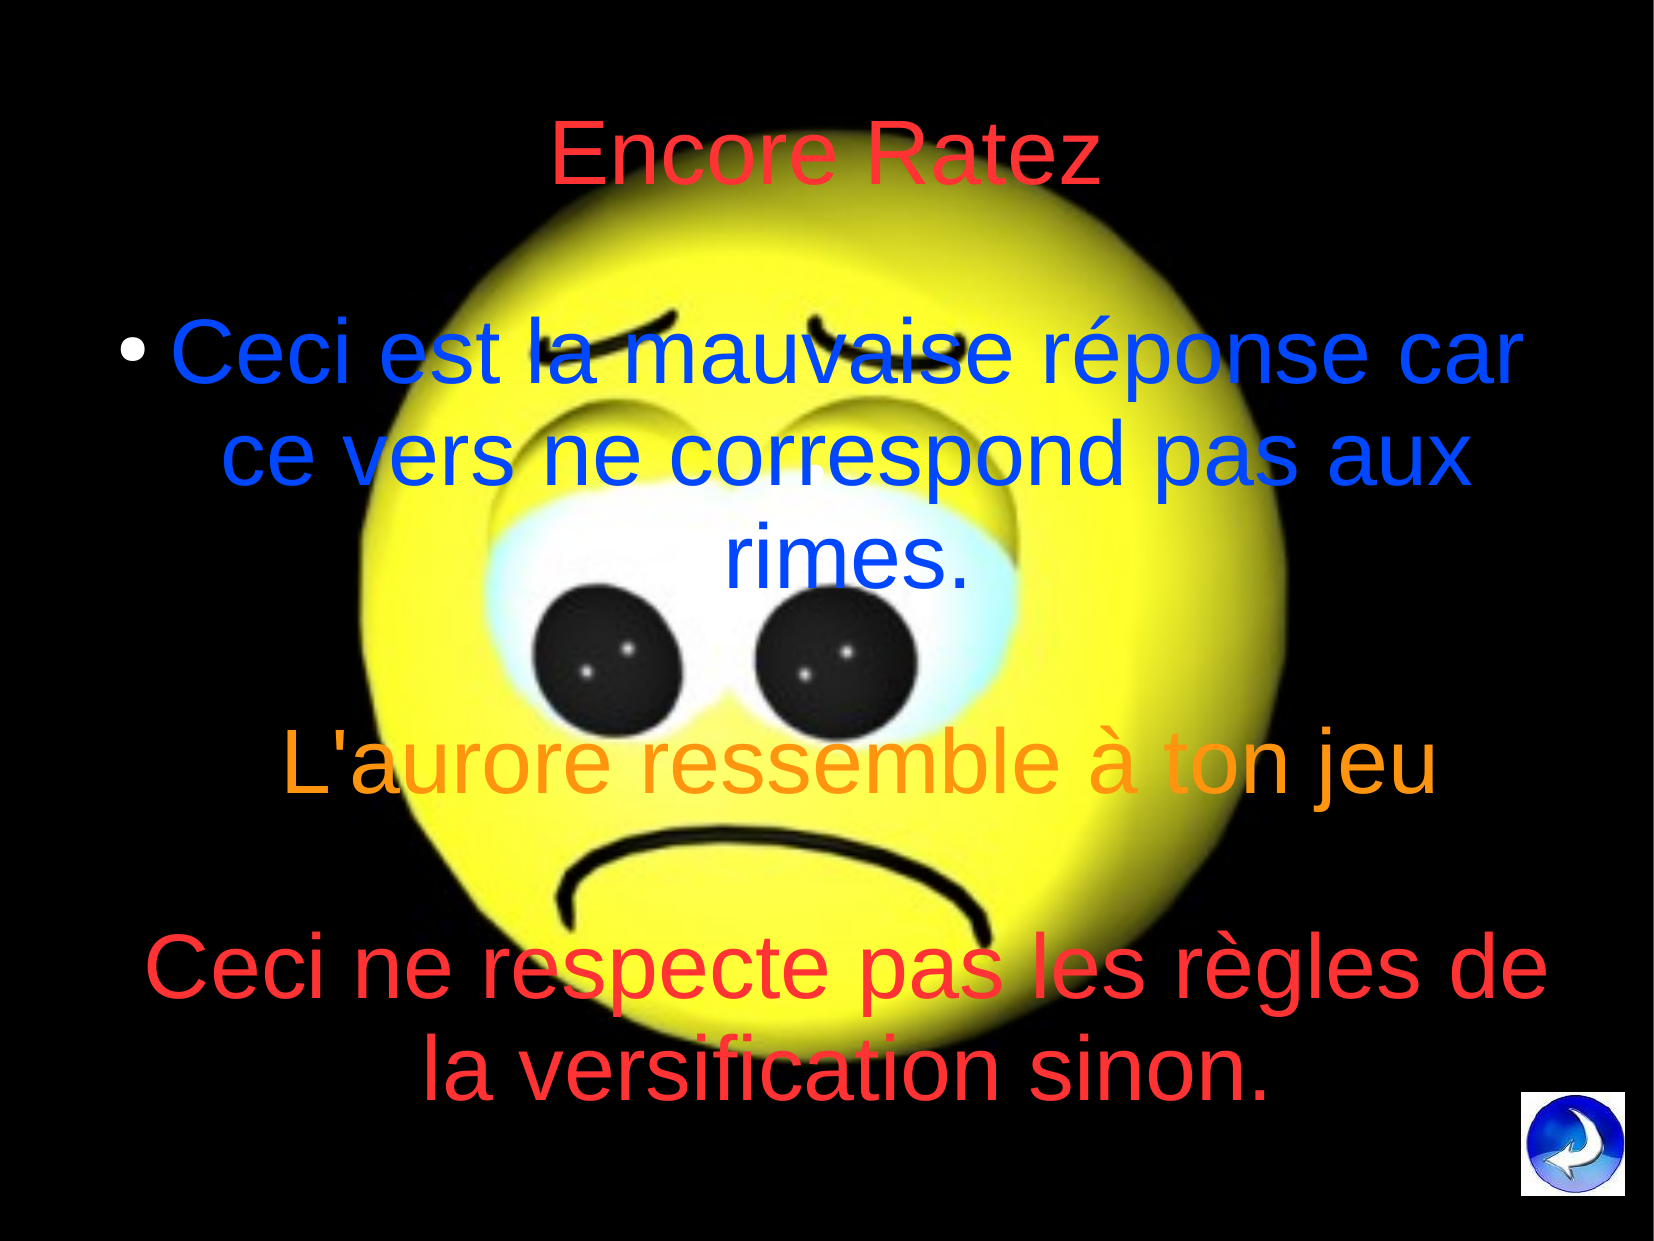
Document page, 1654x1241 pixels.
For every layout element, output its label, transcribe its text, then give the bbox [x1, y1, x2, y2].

title Encore Ratez [82, 49, 1571, 257]
text_box Ceci est la mauvaise réponse car ce vers ne correspond pas aux rimes. L'aurore ressemble à ton jeu Ceci ne respecte pas les règles de la versification sinon. [30, 292, 1595, 1128]
picture [0, 0, 1654, 1241]
